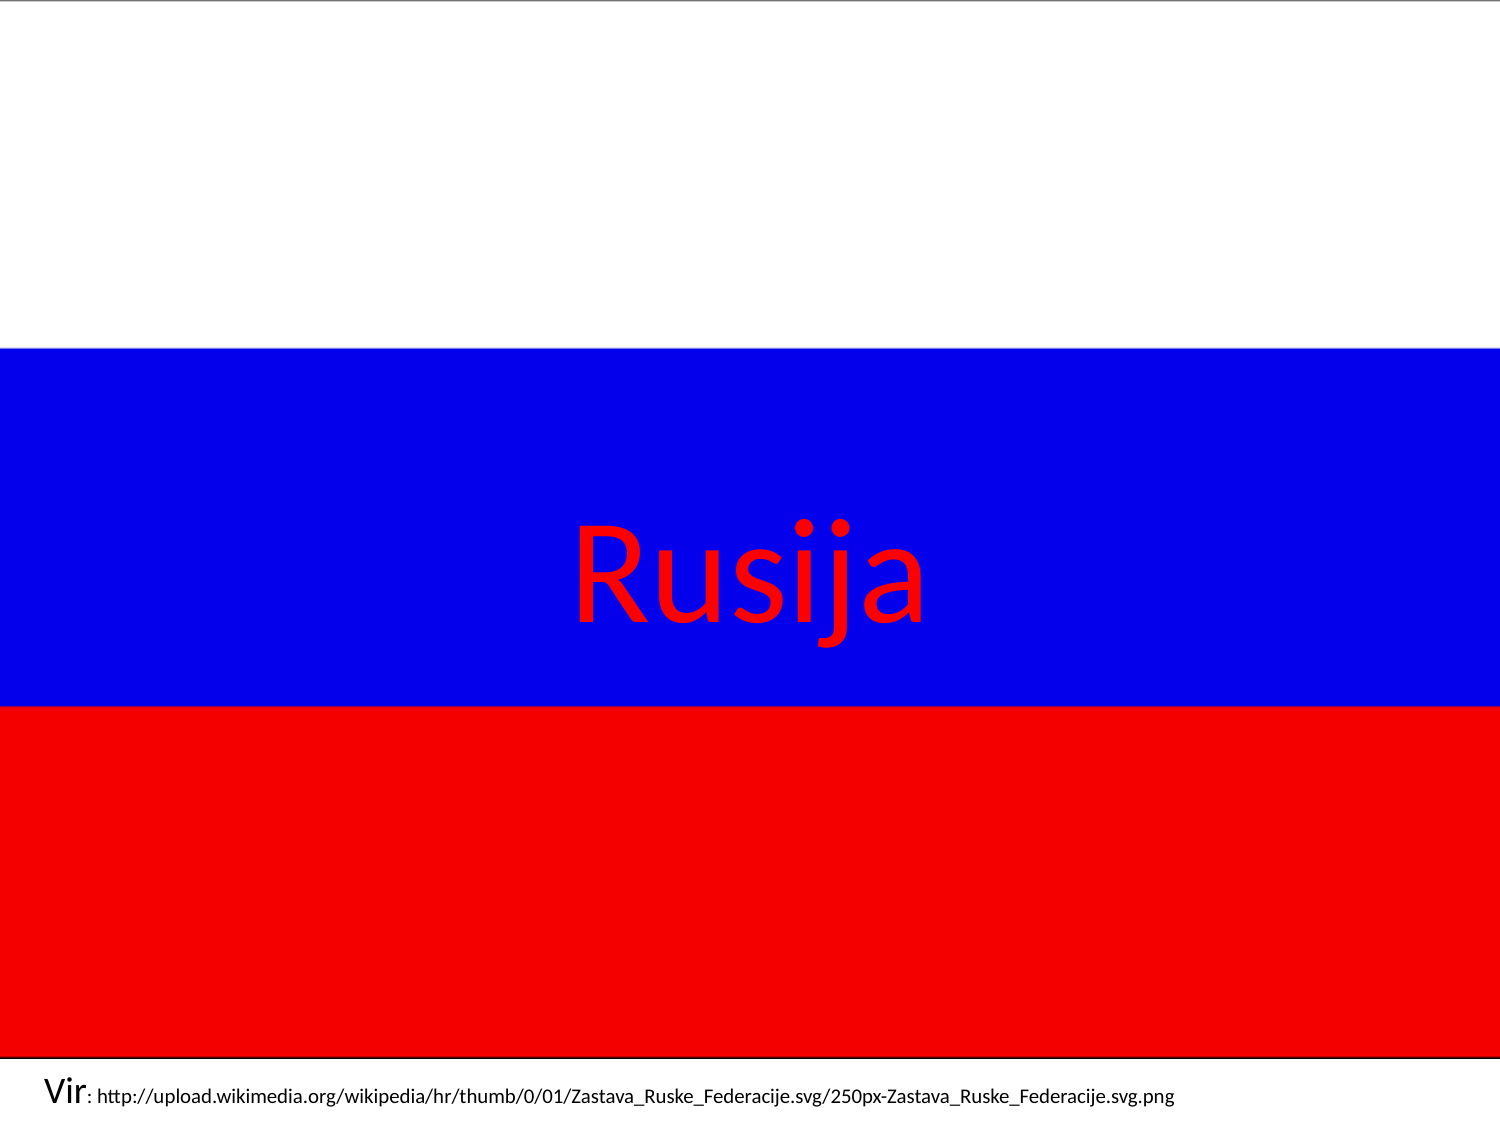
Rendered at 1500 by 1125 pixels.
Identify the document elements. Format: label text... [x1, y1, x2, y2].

title Rusija [112, 441, 1388, 683]
text_box Vir: http://upload.wikimedia.org/wikipedia/hr/thumb/0/01/Zastava_Ruske_Federacije.svg/250px-Zastava_Ruske_Federacije.svg.png [29, 1058, 1459, 1119]
picture [0, 0, 1500, 1059]
